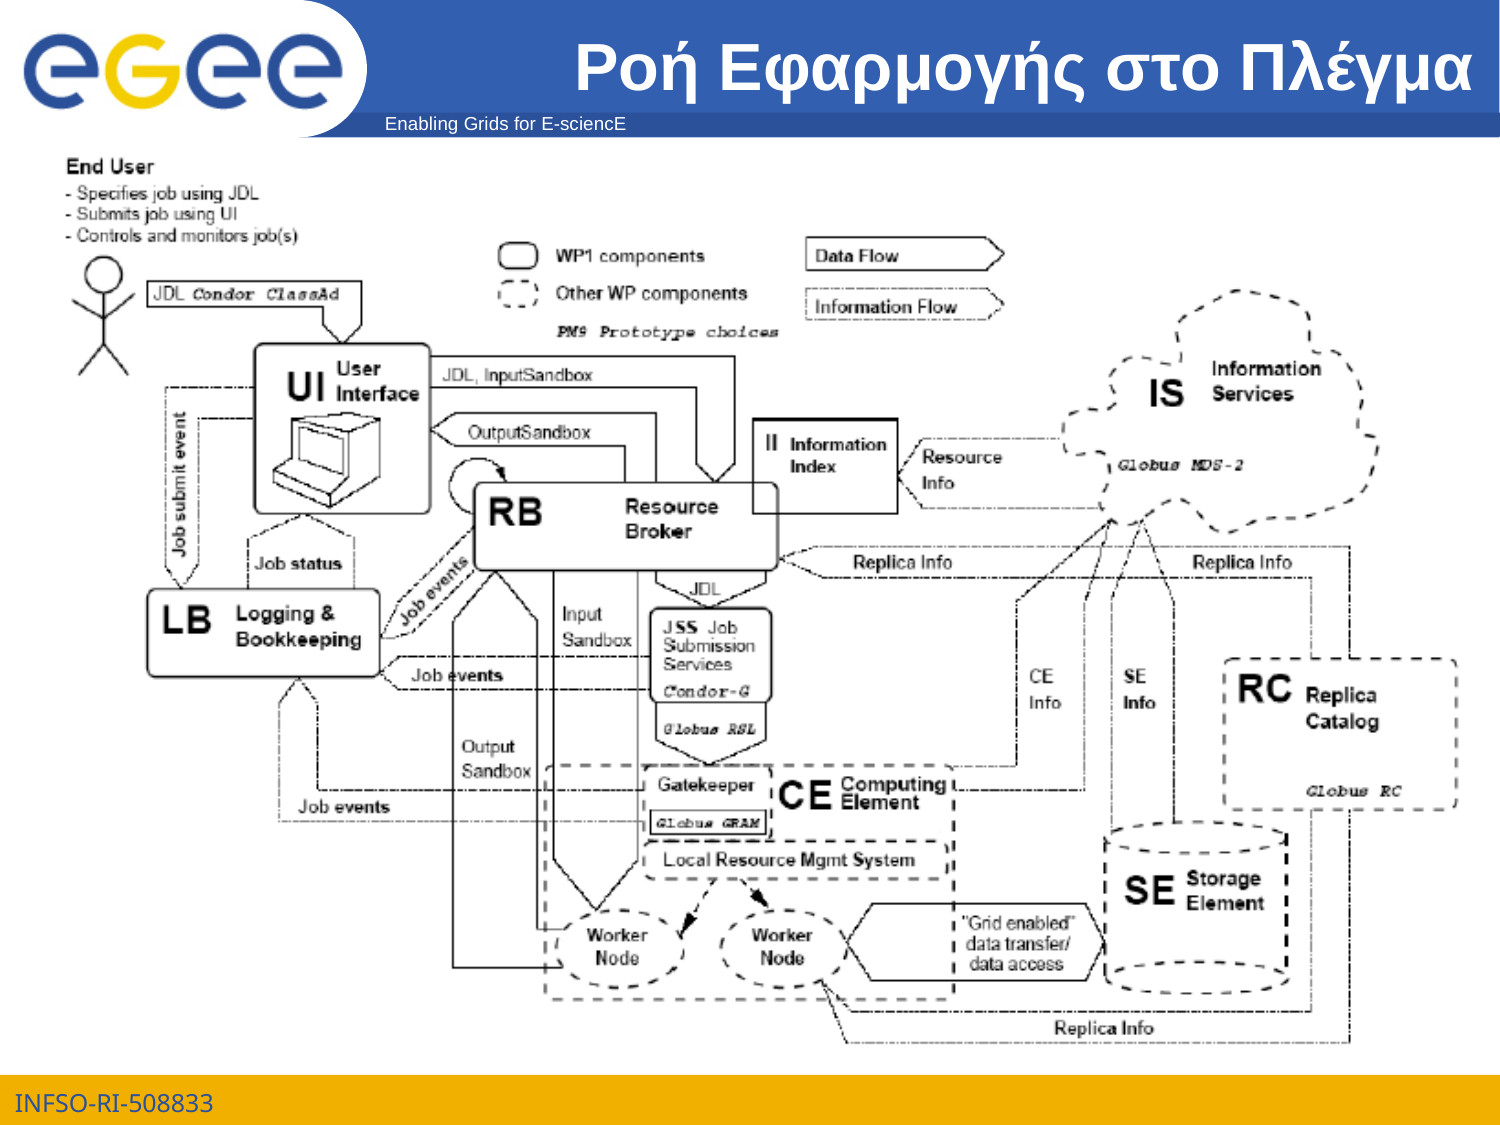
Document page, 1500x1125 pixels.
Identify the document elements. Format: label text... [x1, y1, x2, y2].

title Ροή Εφαρμογής στο Πλέγμα [369, 0, 1475, 195]
picture [18, 30, 349, 112]
chart [59, 147, 1468, 1057]
